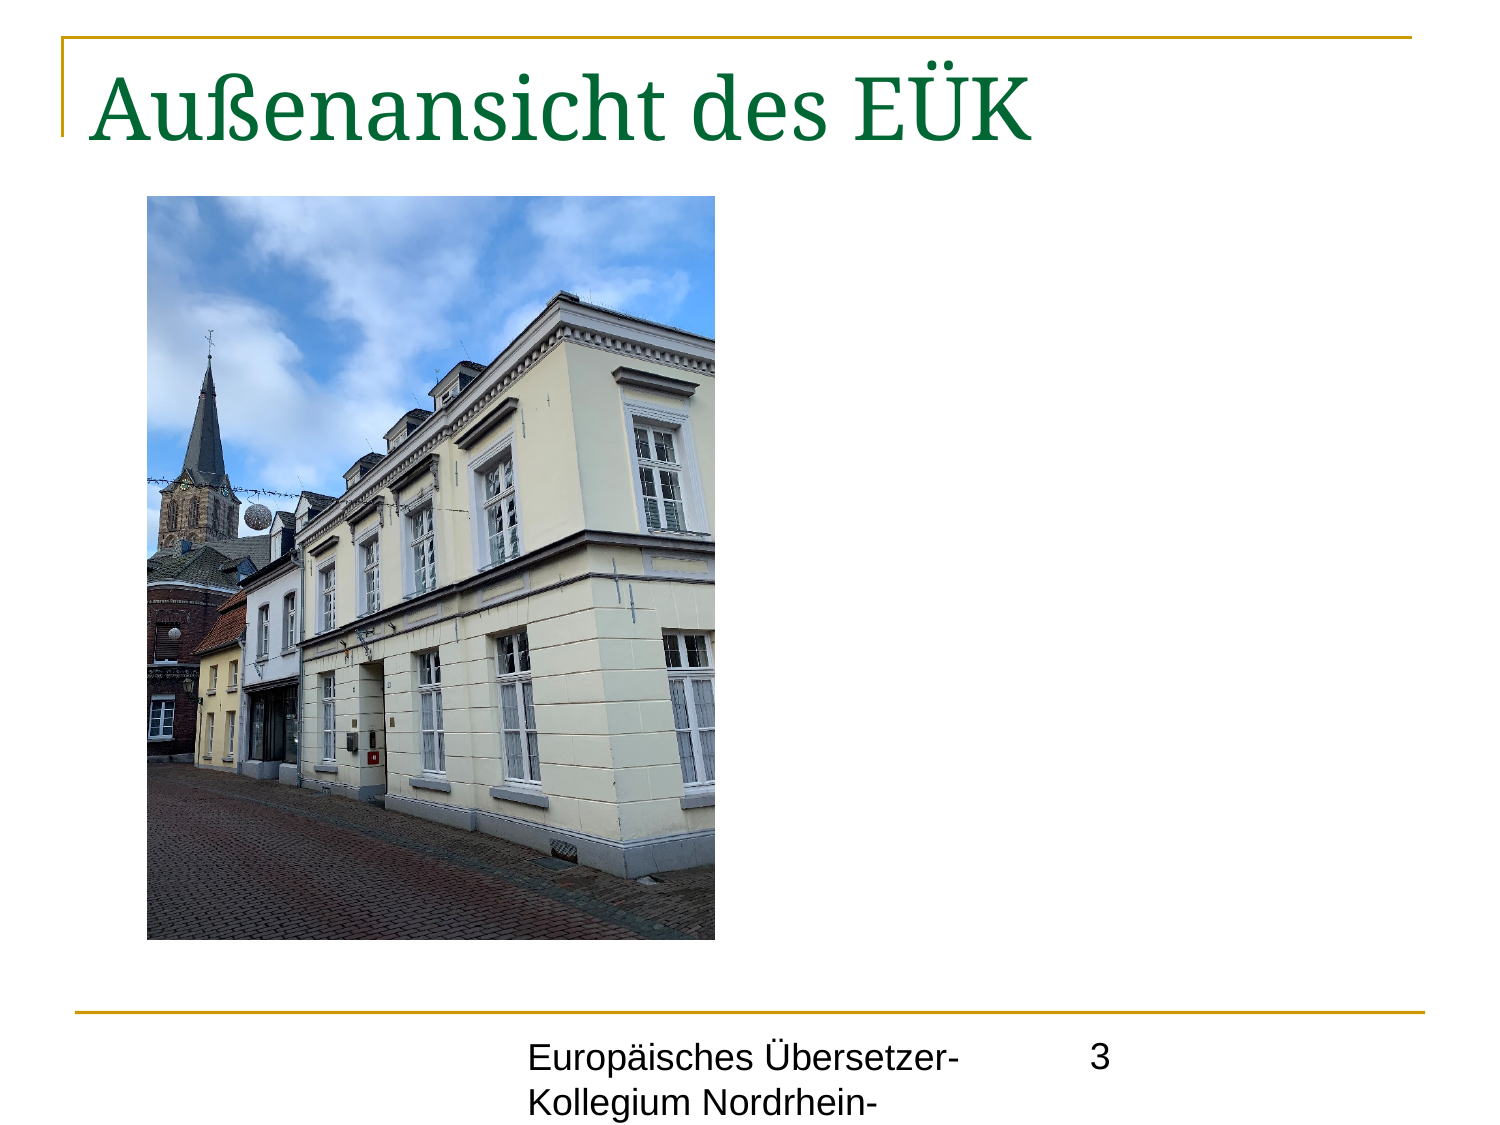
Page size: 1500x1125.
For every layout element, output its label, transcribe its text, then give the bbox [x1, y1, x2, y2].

picture [147, 196, 715, 940]
text_box Europäisches Übersetzer-Kollegium Nordrhein-Westfalen in Straelen [512, 1025, 988, 1100]
text_box [1074, 1024, 1425, 1100]
title Außenansicht des EÜK [75, 45, 1500, 233]
